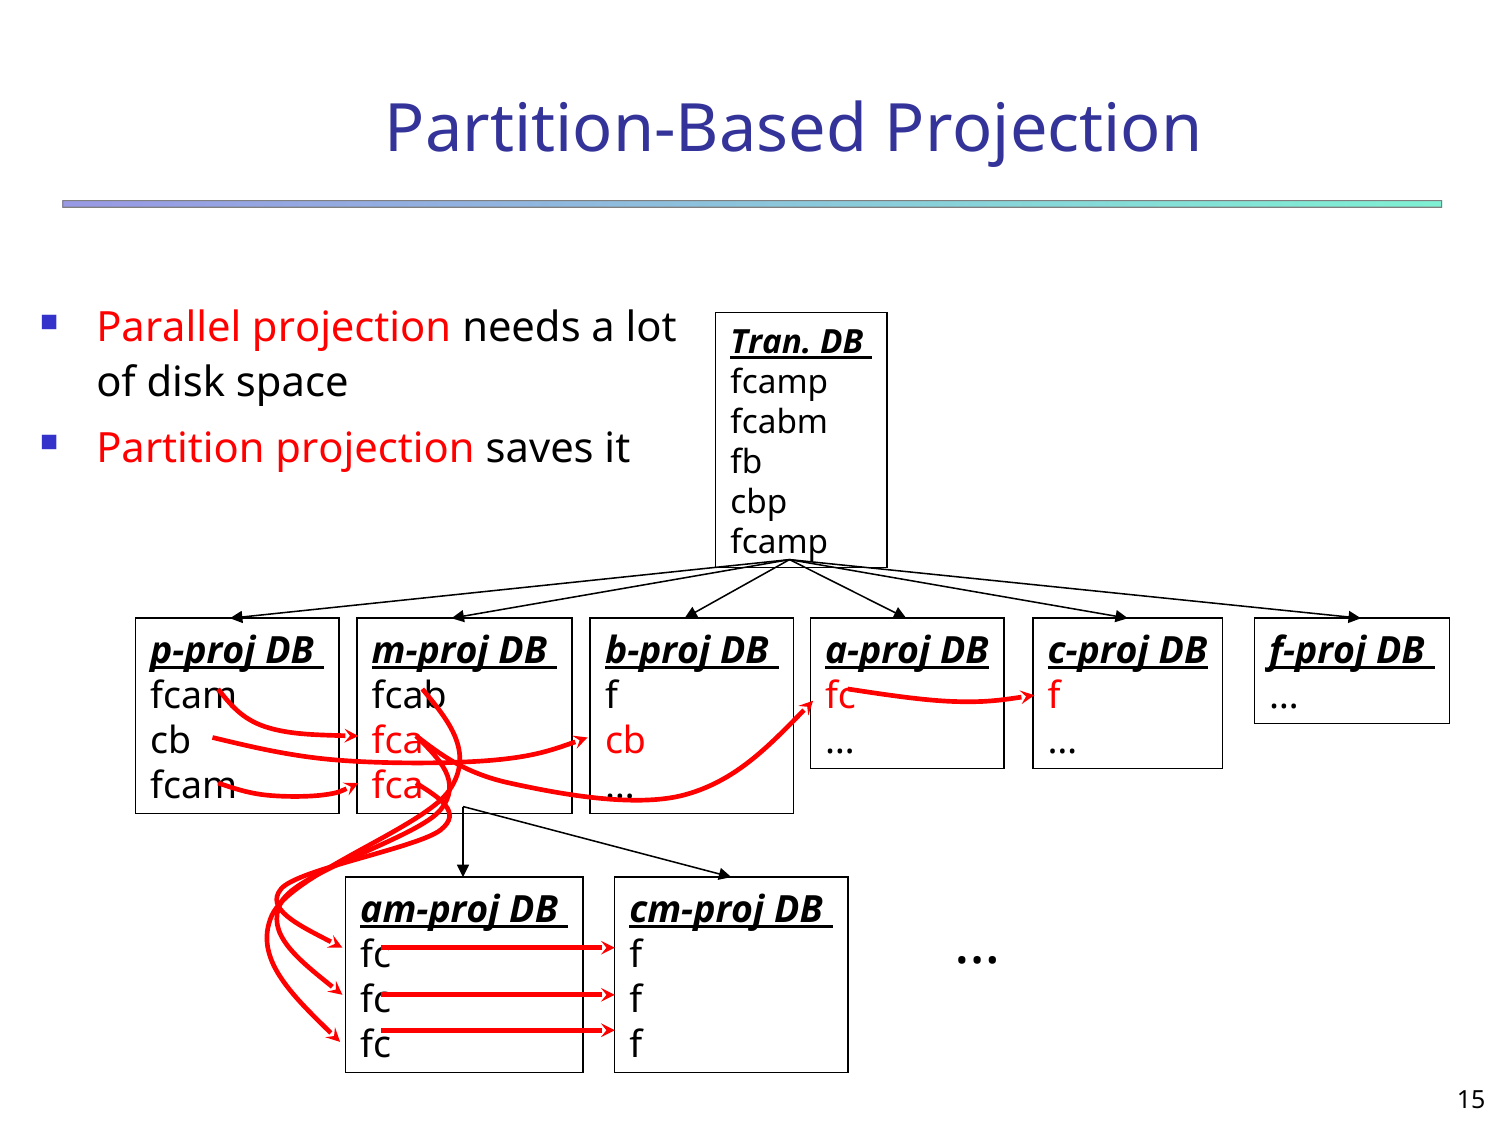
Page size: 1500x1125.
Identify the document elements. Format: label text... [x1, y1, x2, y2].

text_box m-proj DB fcab fca fca [356, 618, 573, 760]
text_box m-proj DB fcab fca fca [356, 764, 447, 814]
list Parallel projection needs a lot of disk space Partition projection saves it [24, 287, 700, 513]
text_box m-proj DB fcab fca fca [448, 770, 573, 814]
text_box b-proj DB f cb … [590, 618, 794, 797]
text_box … [939, 897, 1016, 984]
text_box am-proj DB fc fc fc [345, 877, 583, 1073]
title Partition-Based Projection [150, 74, 1439, 175]
text_box c-proj DB f … [1032, 618, 1223, 769]
text_box a-proj DB fc … [810, 618, 1004, 769]
text_box m-proj DB fcab fca fca [467, 746, 573, 792]
text_box b-proj DB f cb … [590, 725, 794, 814]
text_box p-proj DB fcam cb fcam [135, 618, 339, 814]
text_box cm-proj DB f f f [614, 877, 848, 1073]
text_box Tran. DB fcamp fcabm fb cbp fcamp [715, 312, 887, 568]
text_box f-proj DB … [1254, 618, 1450, 724]
text_box <number> [1187, 1062, 1500, 1125]
